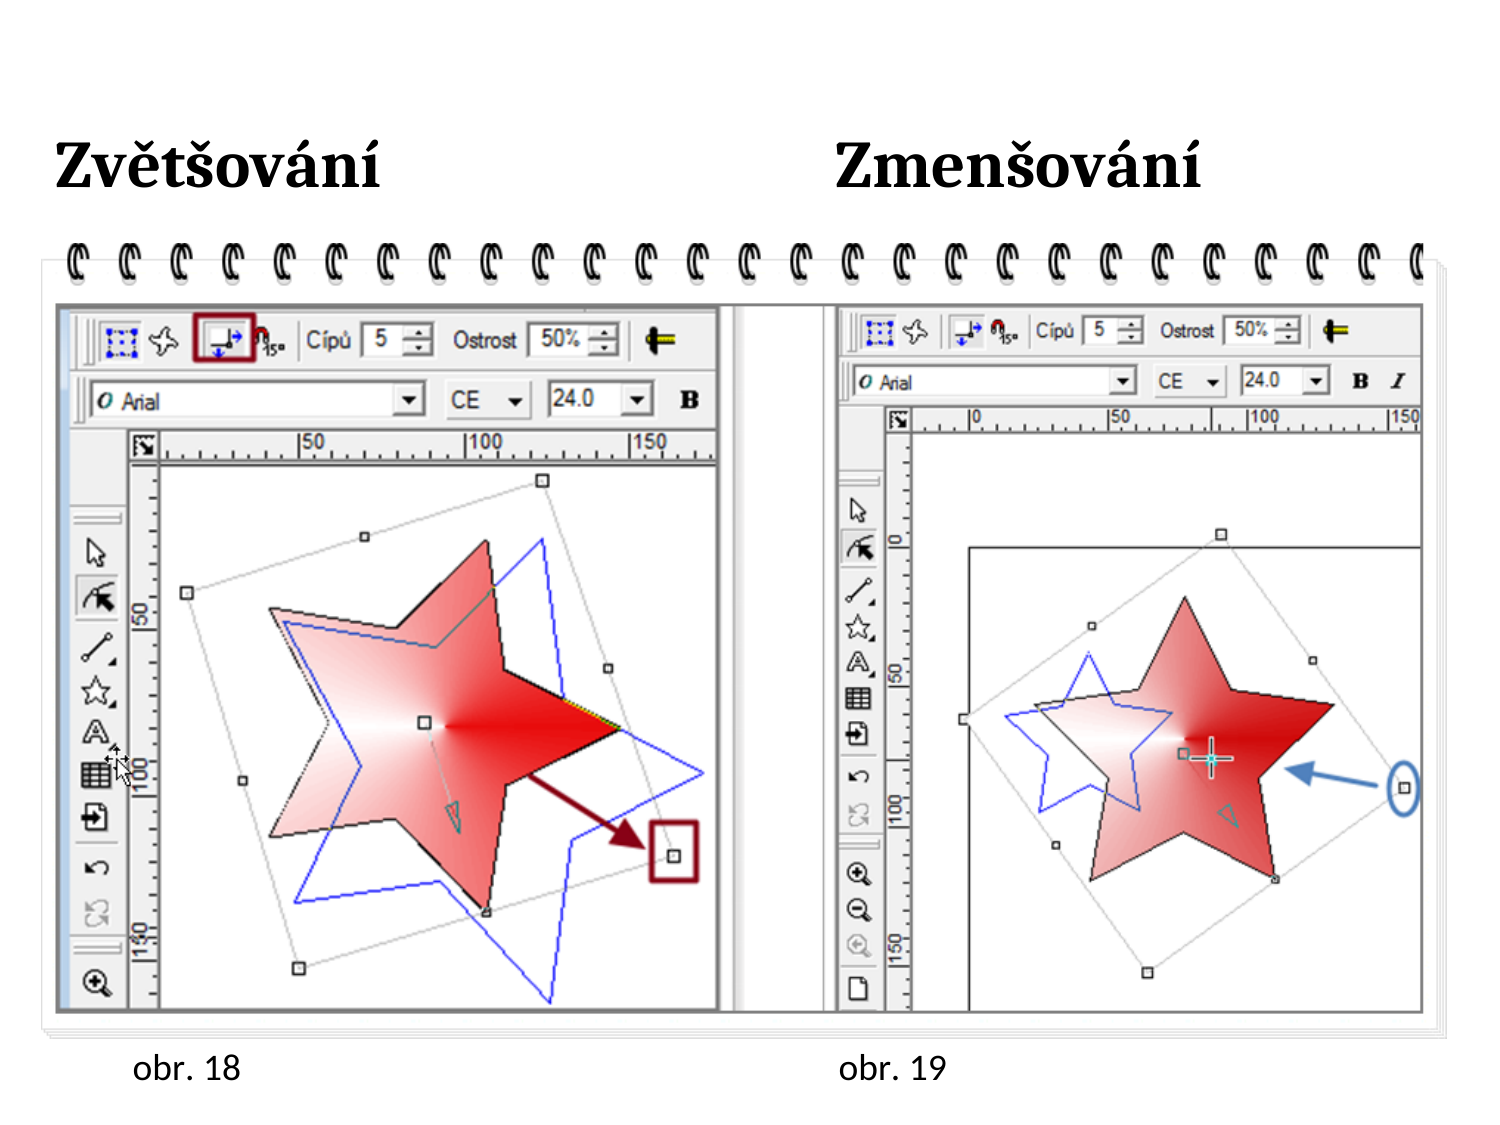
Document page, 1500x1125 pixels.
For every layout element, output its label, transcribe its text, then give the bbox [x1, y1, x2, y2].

text_box obr. 18 obr. 19 [117, 1034, 1500, 1096]
text_box Zvětšování Zmenšování [41, 113, 1500, 209]
picture [41, 243, 1447, 1039]
